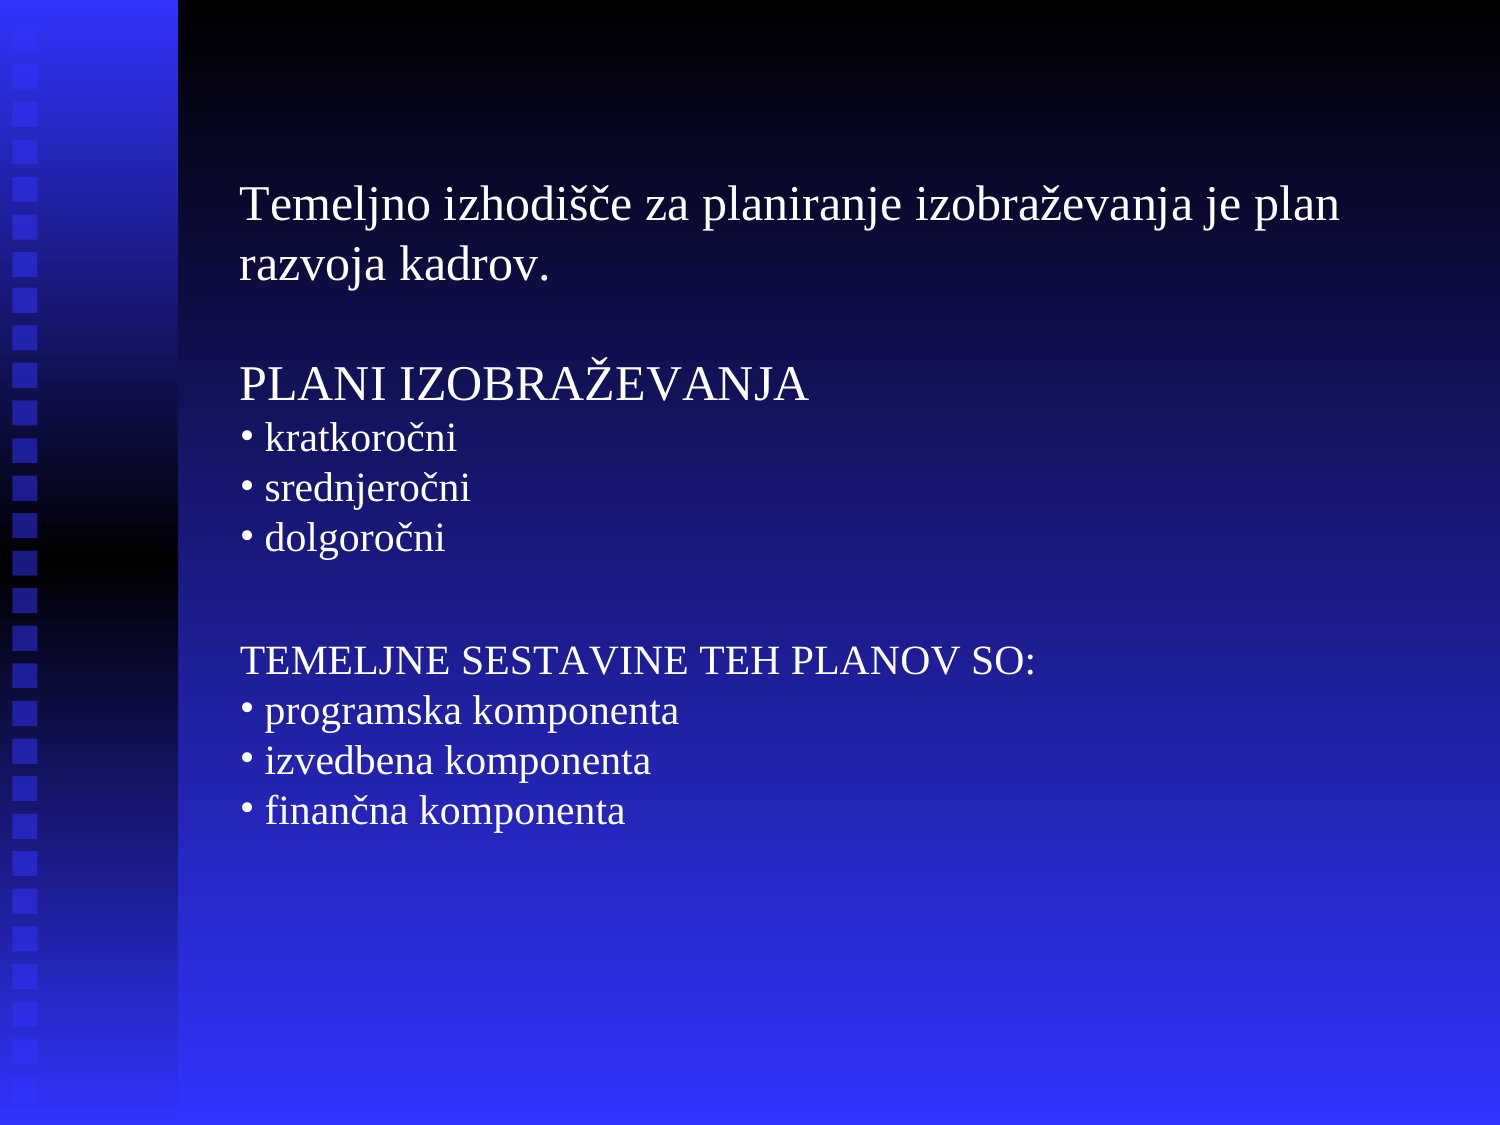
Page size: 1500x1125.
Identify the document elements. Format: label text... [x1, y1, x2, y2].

text_box TEMELJNE SESTAVINE TEH PLANOV SO: programska komponenta izvedbena komponenta finančna komponenta [224, 624, 1238, 917]
text_box Temeljno izhodišče za planiranje izobraževanja je plan razvoja kadrov. PLANI IZOBRAŽEVANJA kratkoročni srednjeročni dolgoročni [224, 162, 1388, 638]
